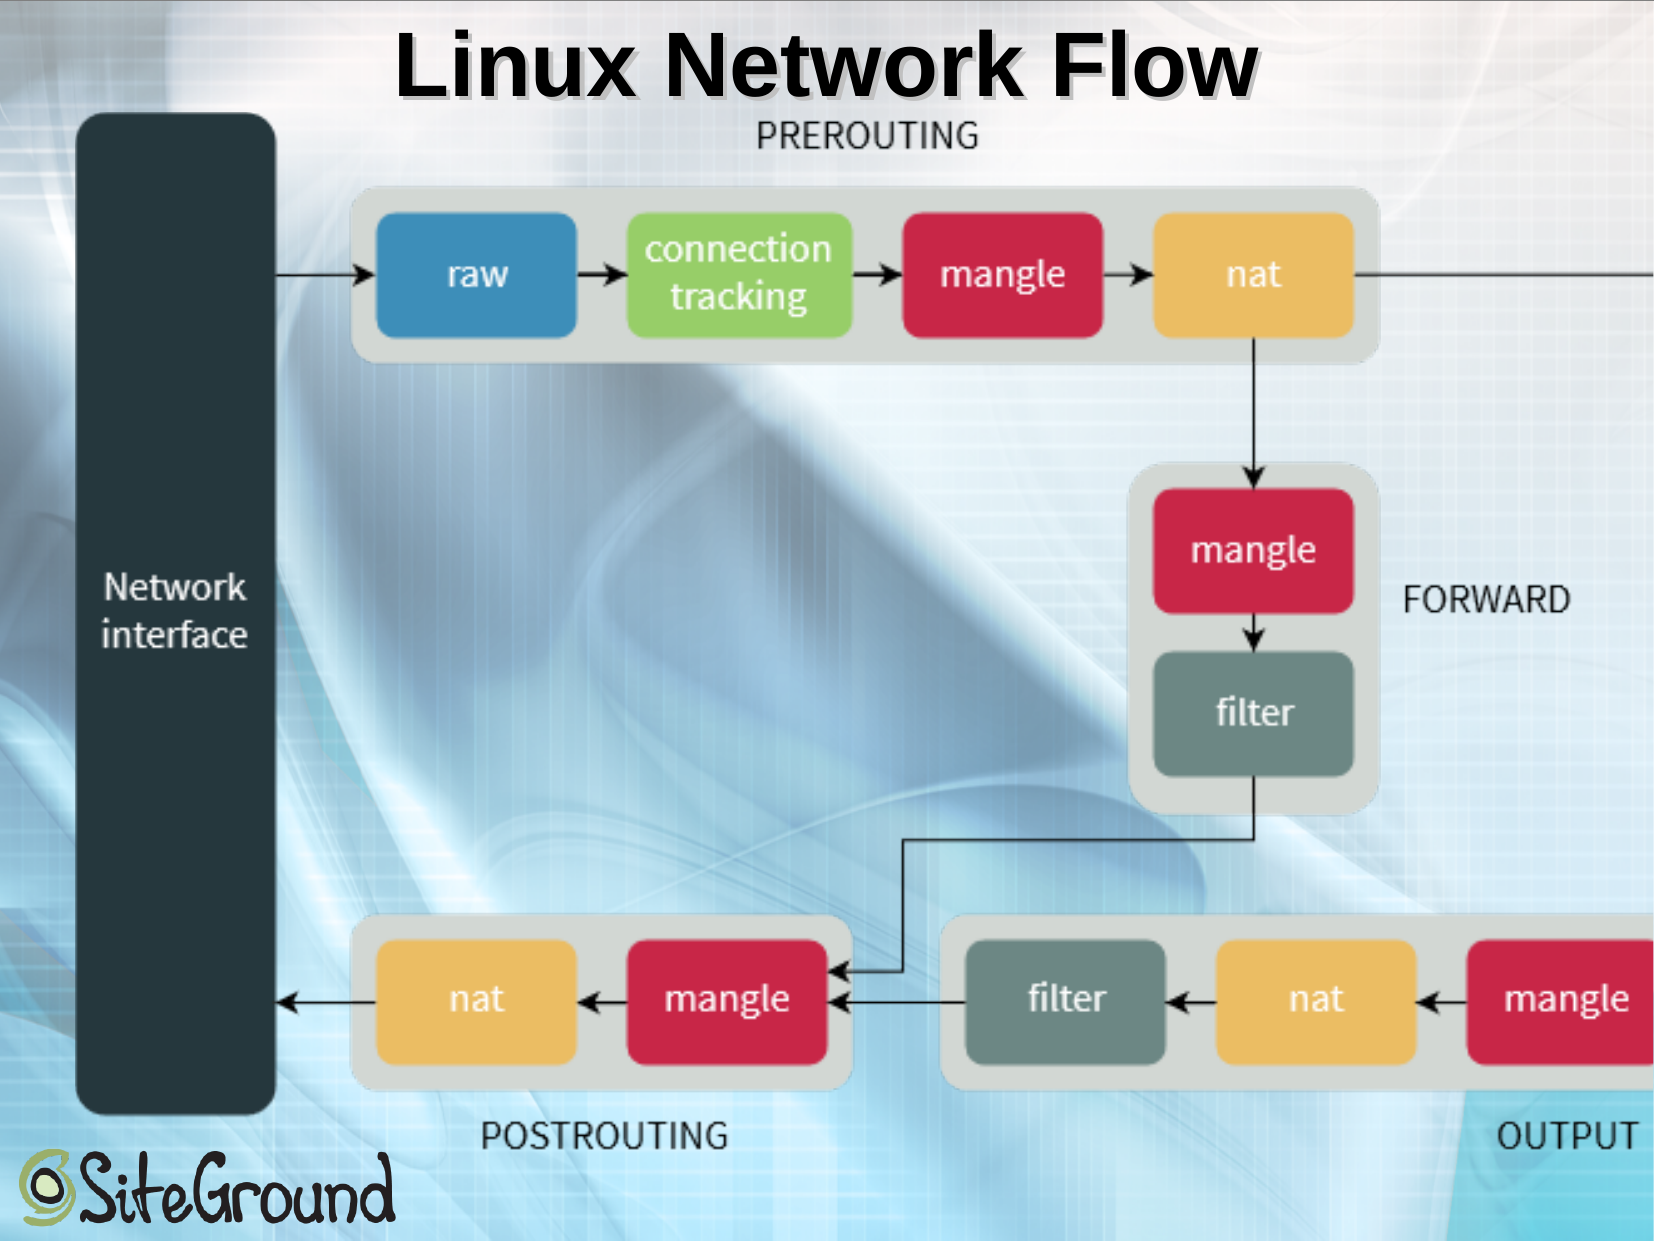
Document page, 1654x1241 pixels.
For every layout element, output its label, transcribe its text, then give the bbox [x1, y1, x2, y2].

picture [15, 112, 1654, 1233]
title Linux Network Flow [82, 0, 1571, 112]
